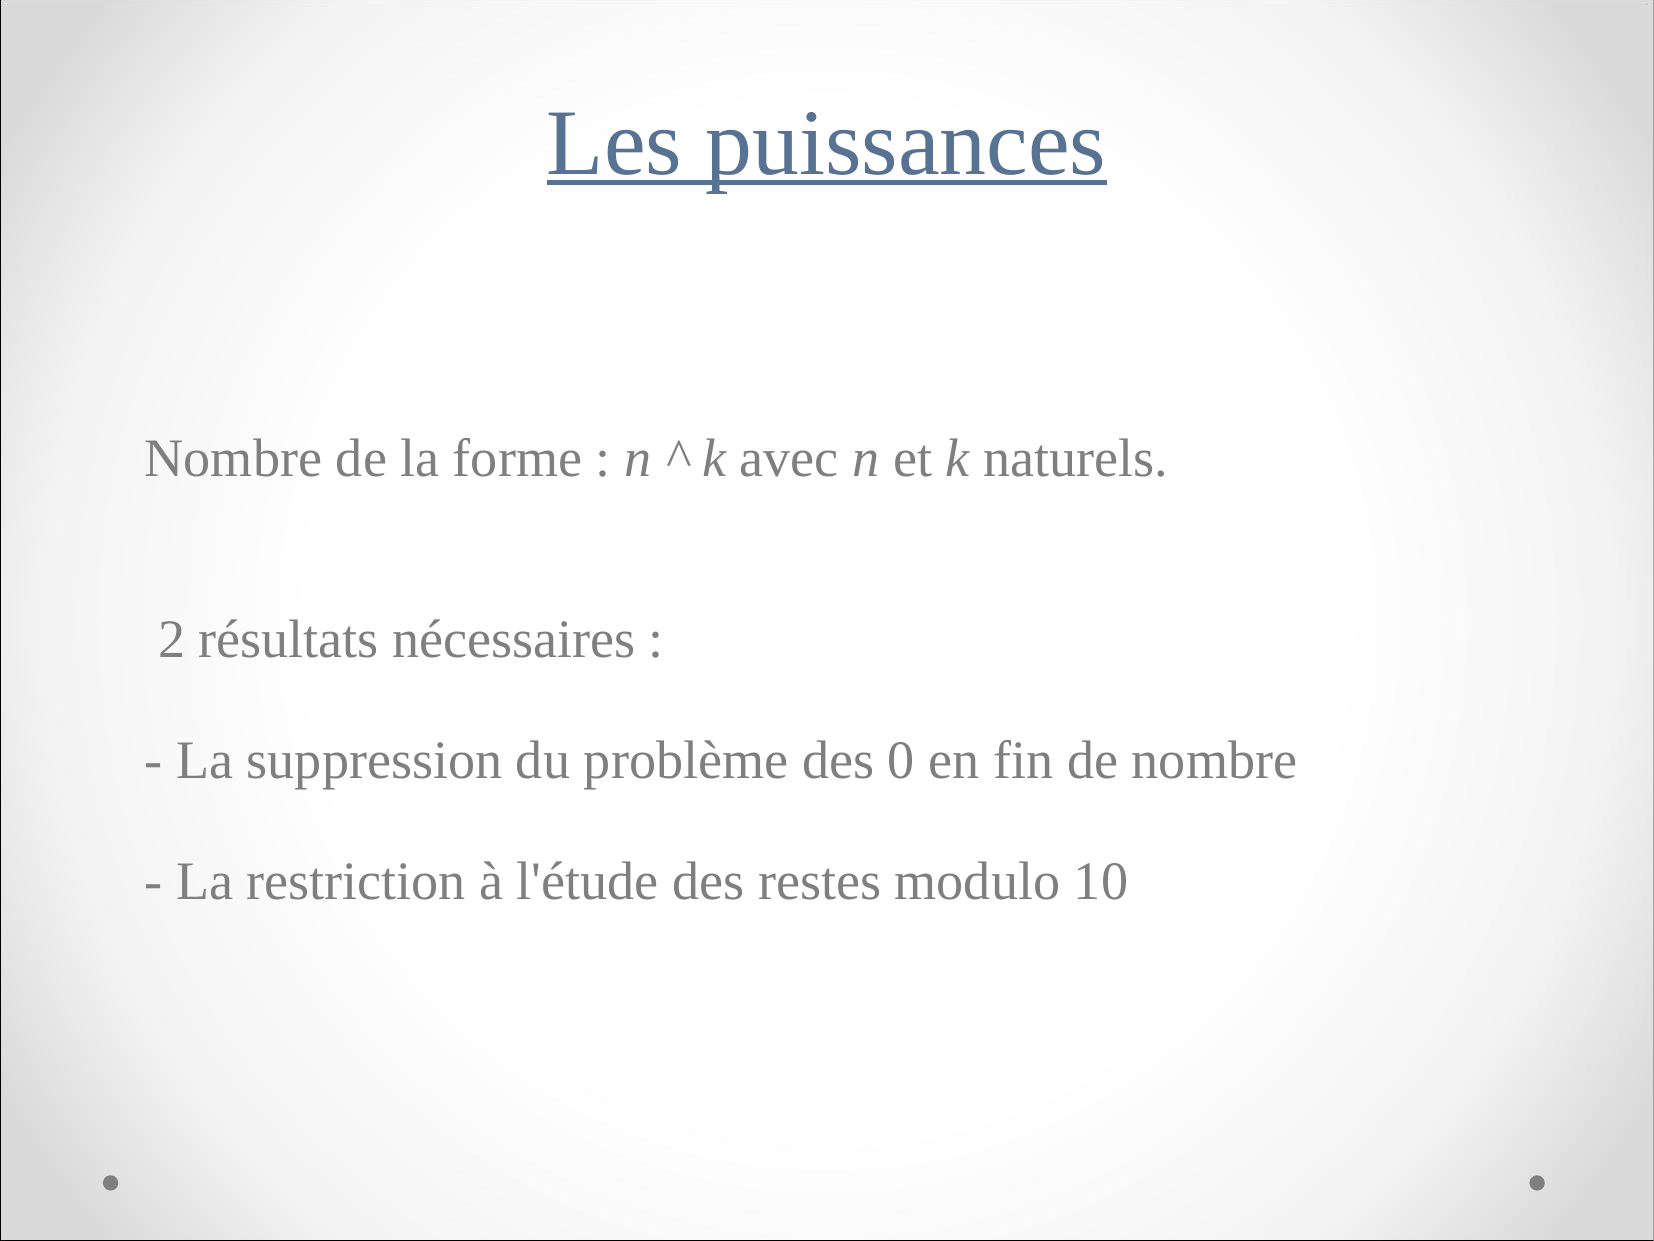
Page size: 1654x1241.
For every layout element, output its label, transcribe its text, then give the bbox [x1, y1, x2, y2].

text_box Nombre de la forme : n ^ k avec n et k naturels. 2 résultats nécessaires : - La suppression du problème des 0 en fin de nombre - La restriction à l'étude des restes modulo 10 [129, 360, 1489, 980]
text_box Les puissances [82, 53, 1571, 246]
picture [0, 0, 1654, 1241]
